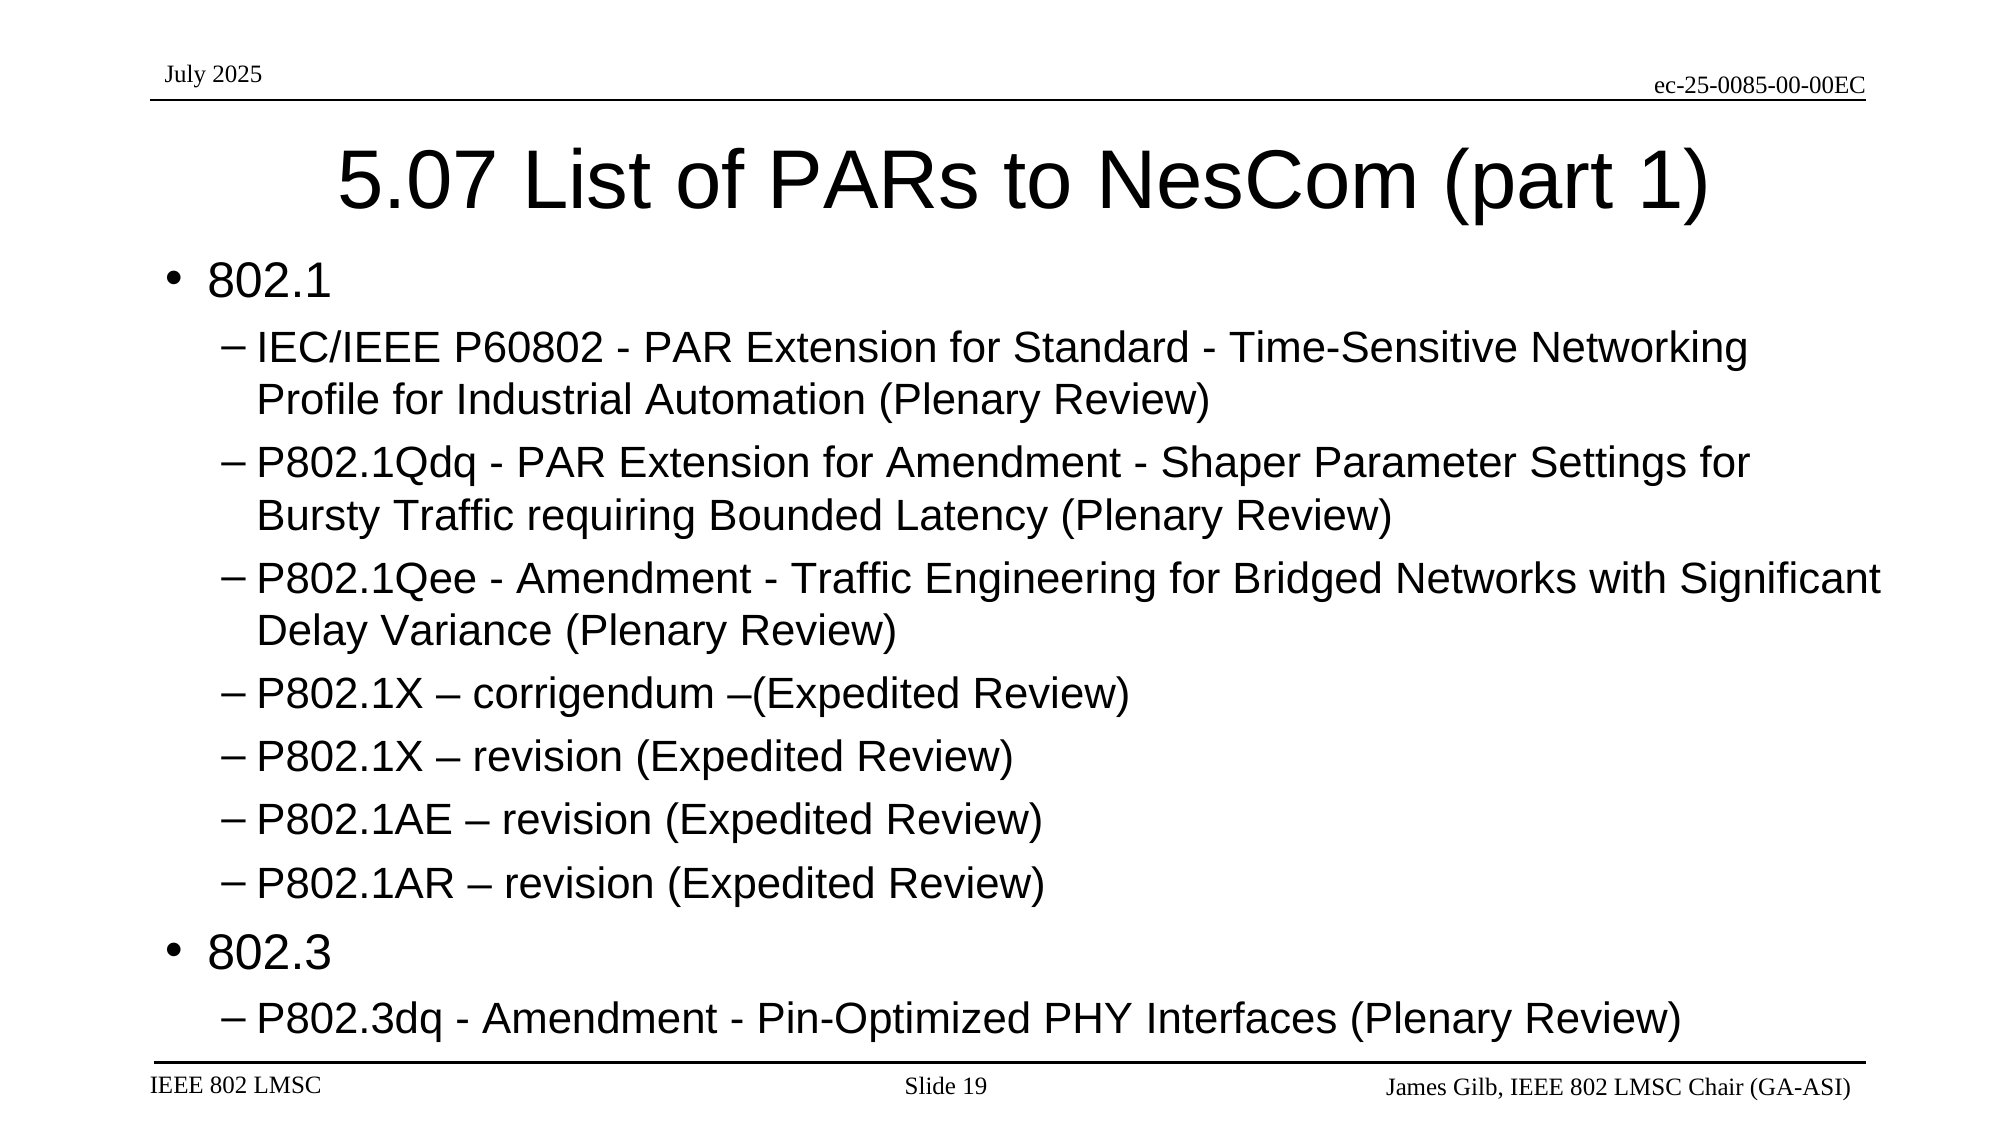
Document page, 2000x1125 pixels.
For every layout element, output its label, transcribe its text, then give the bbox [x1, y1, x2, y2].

title 5.07 List of PARs to NesCom (part 1) [150, 112, 1900, 238]
list 802.1 IEC/IEEE P60802 - PAR Extension for Standard - Time-Sensitive Networking Profile for Industrial Automation (Plenary Review) P802.1Qdq - PAR Extension for Amendment - Shaper Parameter Settings for Bursty Traffic requiring Bounded Latency (Plenary Review) P802.1Qee - Amendment - Traffic Engineering for Bridged Networks with Significant Delay Variance (Plenary Review) P802.1X – corrigendum –(Expedited Review) P802.1X – revision (Expedited Review) P802.1AE – revision (Expedited Review) P802.1AR – revision (Expedited Review) 802.3 P802.3dq - Amendment - Pin-Optimized PHY Interfaces (Plenary Review) [149, 239, 1900, 1051]
